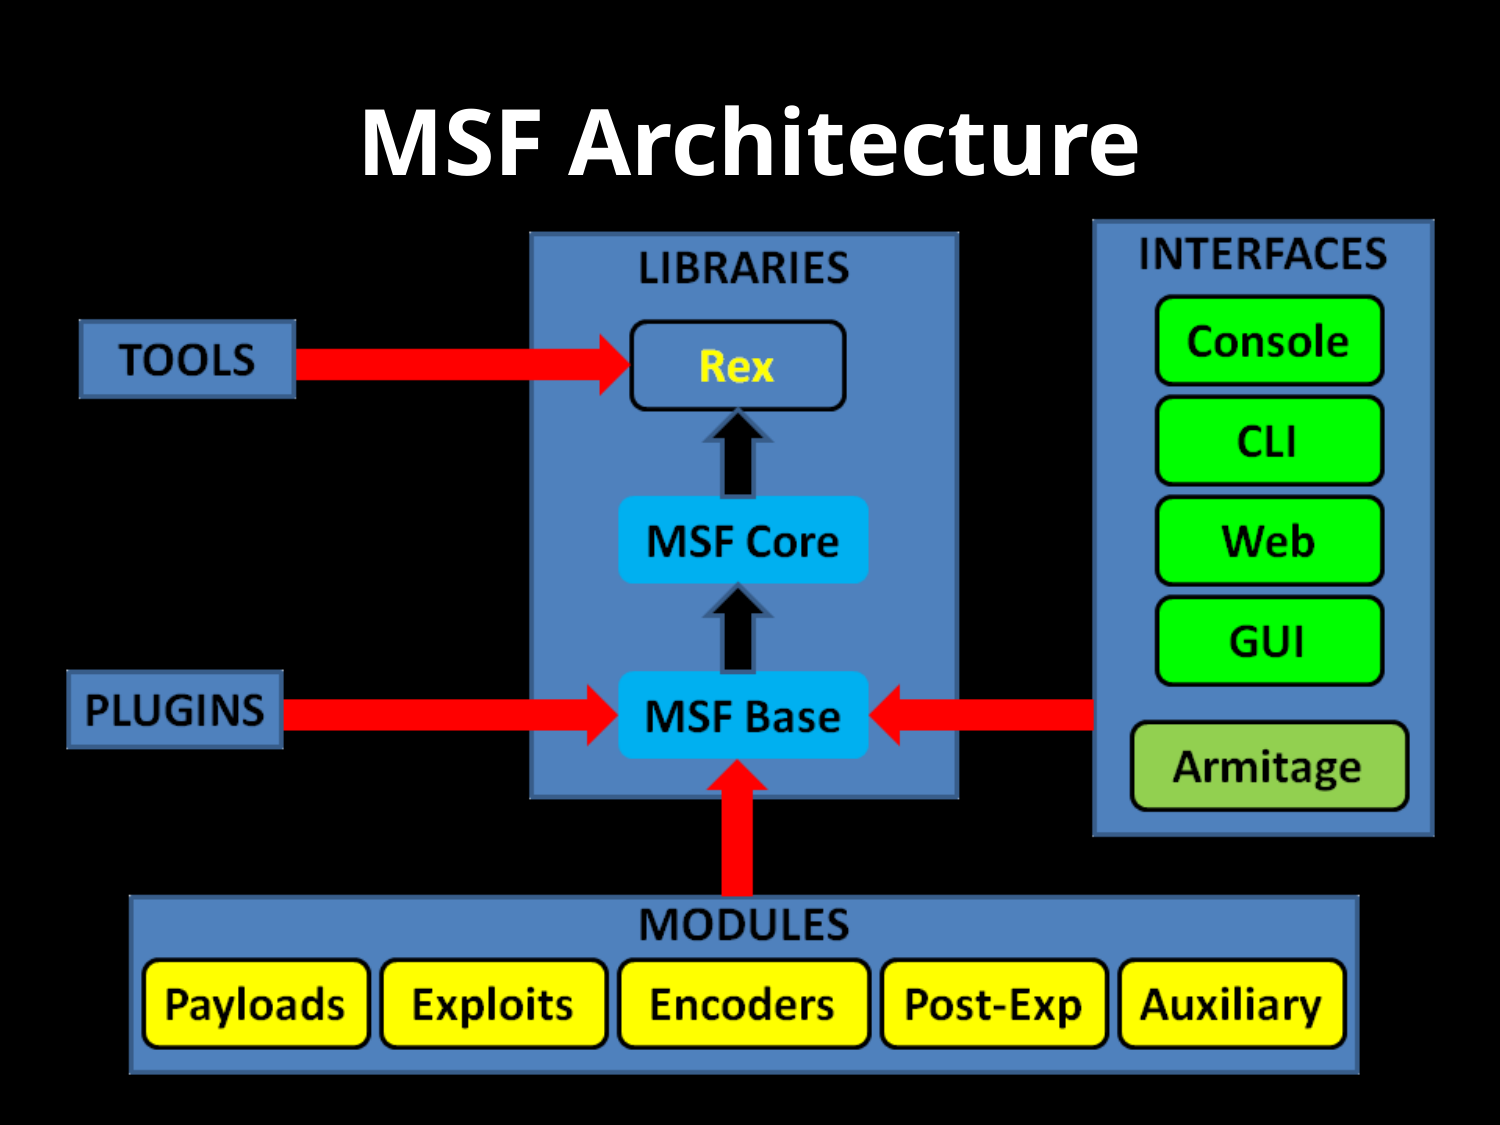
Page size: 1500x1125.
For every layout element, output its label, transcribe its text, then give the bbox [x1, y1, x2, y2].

title MSF Architecture [75, 45, 1425, 199]
picture [40, 199, 1460, 1100]
